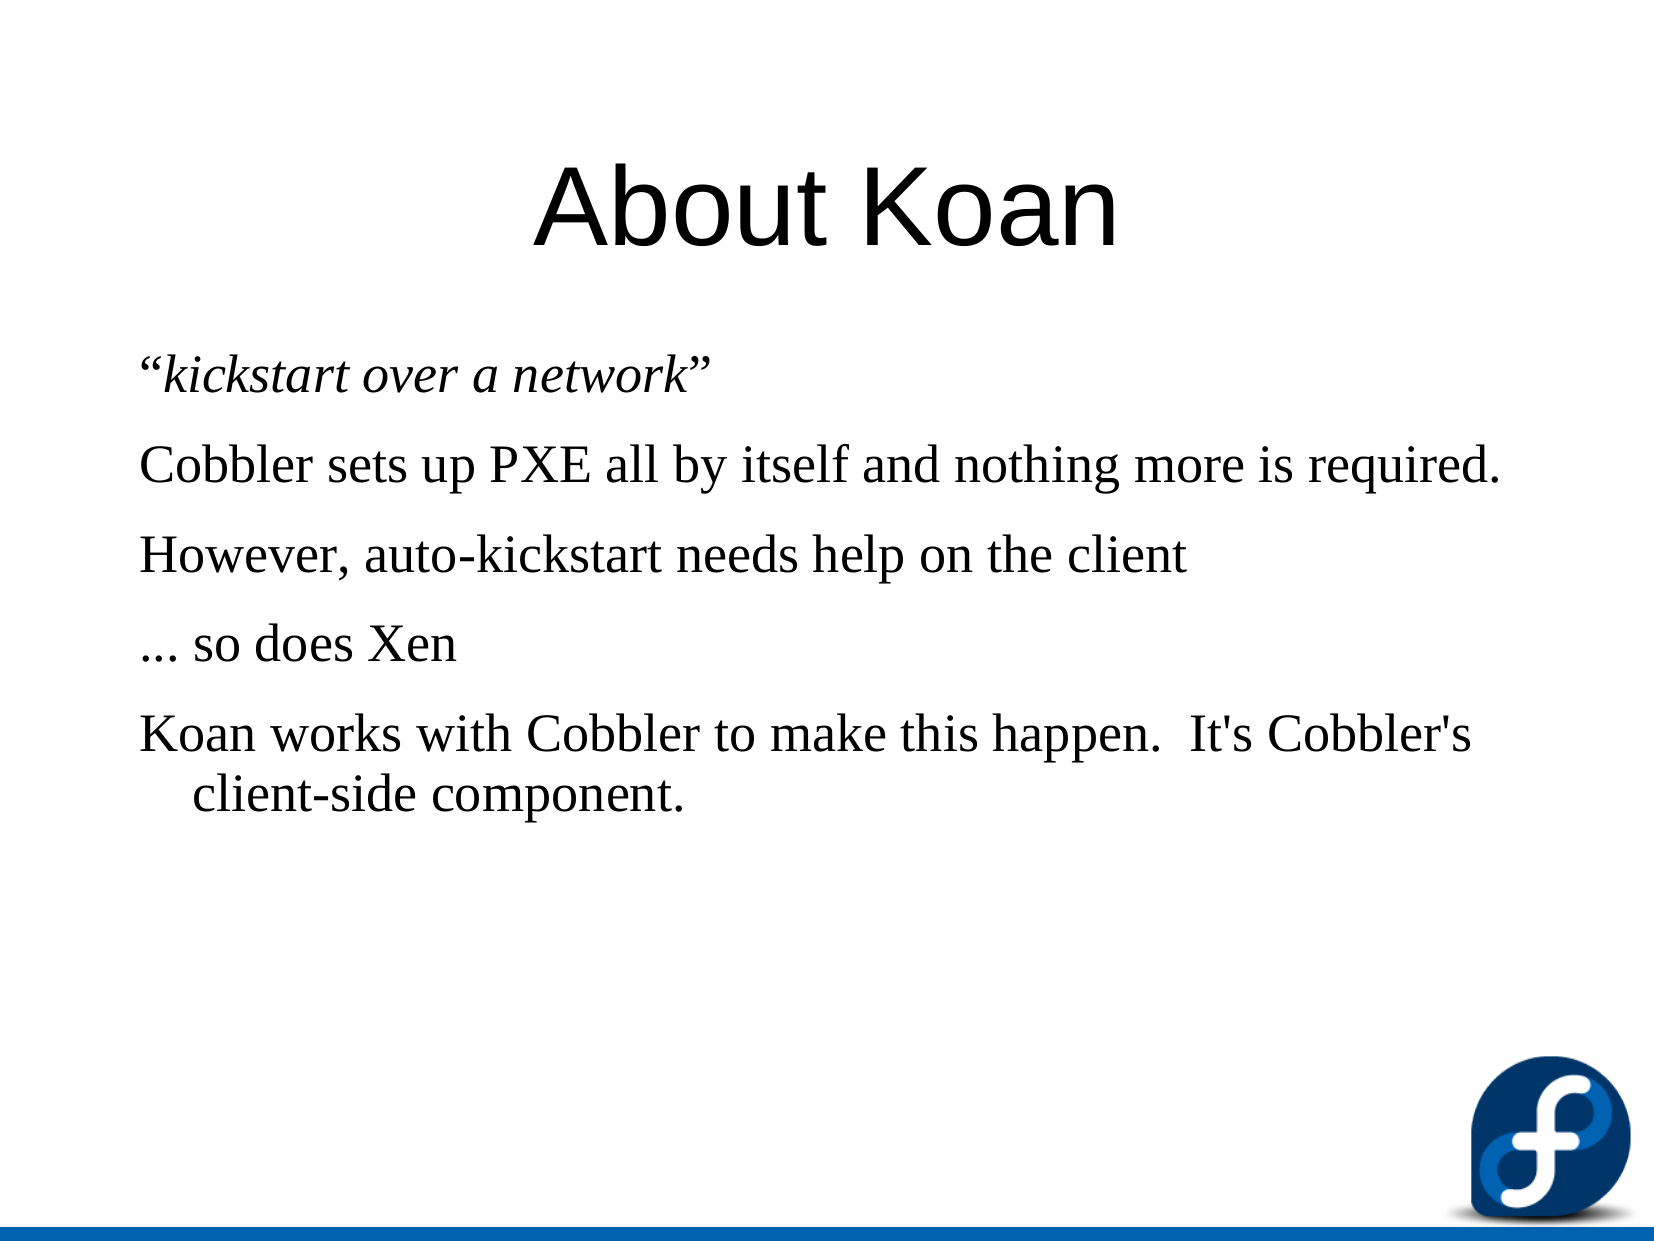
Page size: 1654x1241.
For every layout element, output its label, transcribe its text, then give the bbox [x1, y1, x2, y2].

title About Koan [121, 102, 1534, 310]
list “kickstart over a network” Cobbler sets up PXE all by itself and nothing more is required. However, auto-kickstart needs help on the client ... so does Xen Koan works with Cobbler to make this happen. It's Cobbler's client-side component. [121, 344, 1534, 1127]
picture [1438, 1055, 1645, 1229]
